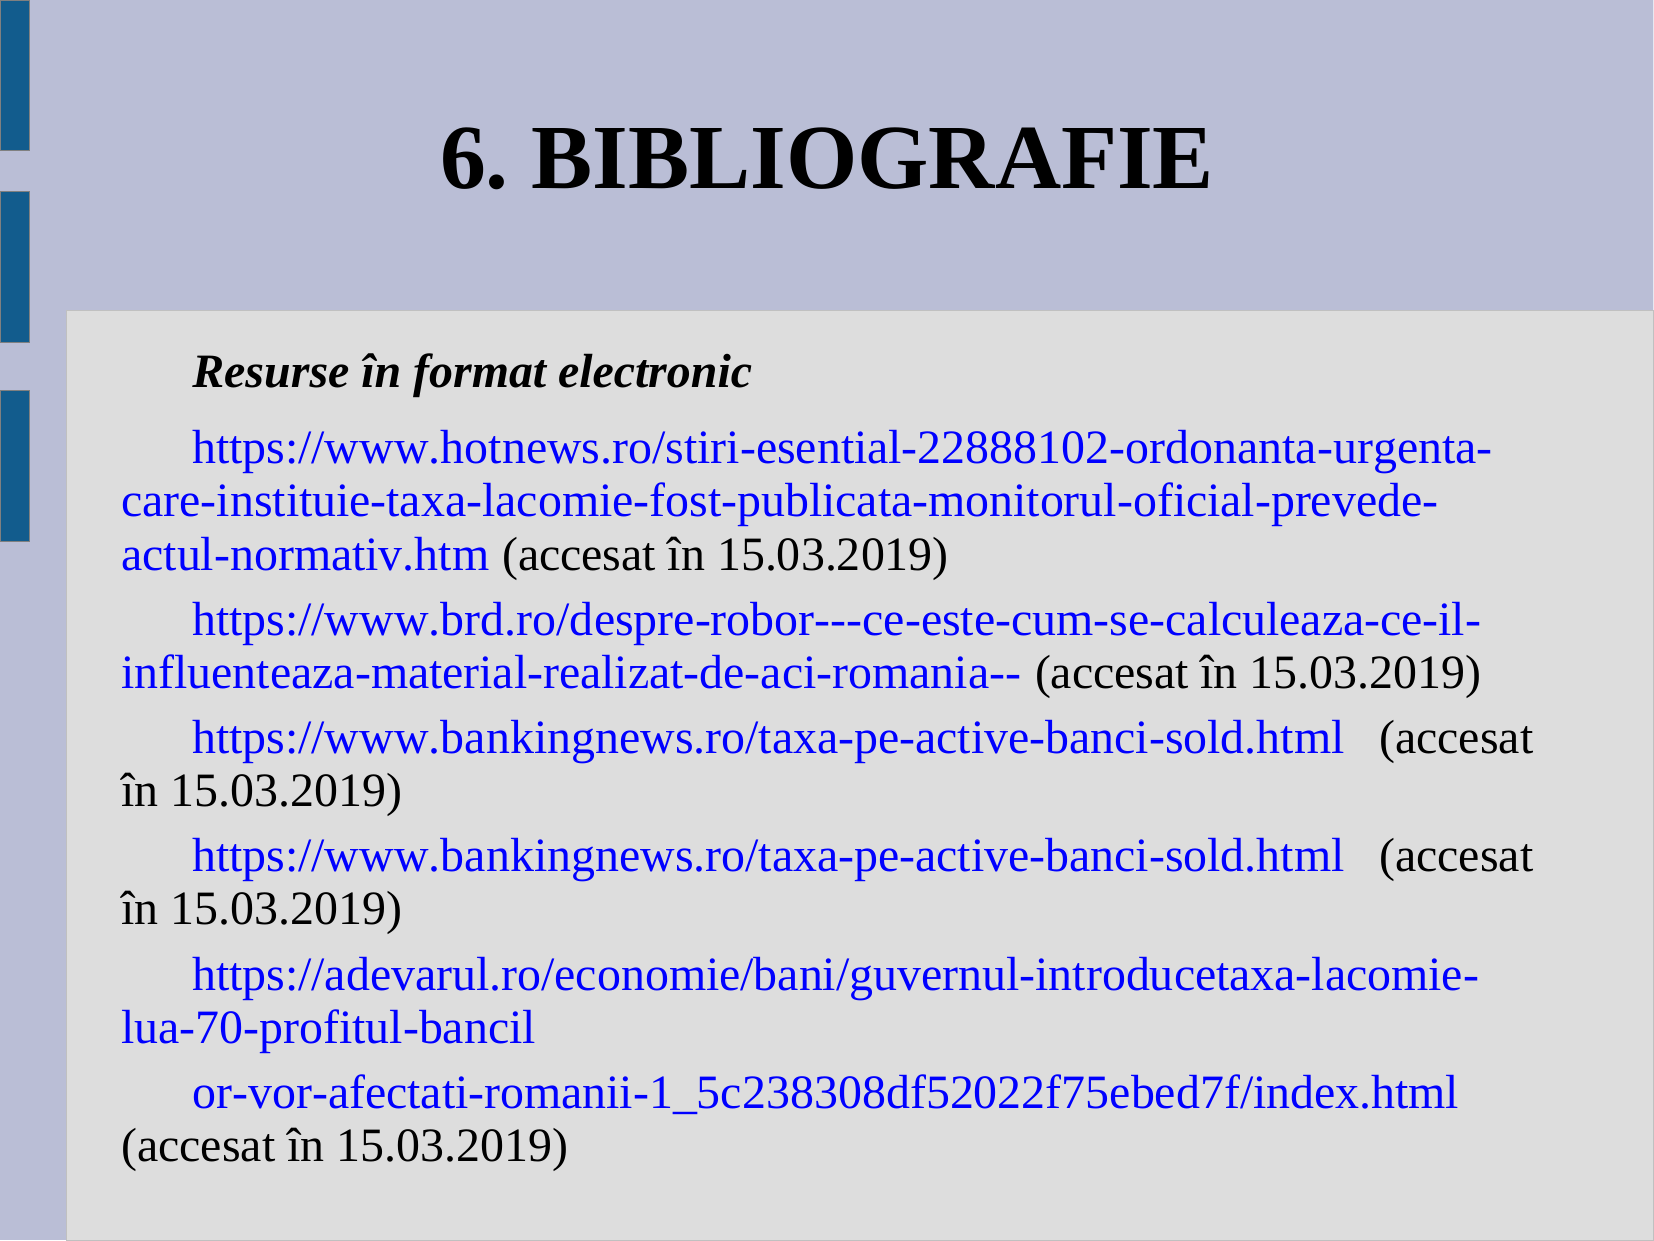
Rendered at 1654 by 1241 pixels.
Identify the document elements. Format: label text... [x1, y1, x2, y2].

list Resurse în format electronic https://www.hotnews.ro/stiri-esential-22888102-ordonanta-urgenta-care-instituie-taxa-lacomie-fost-publicata-monitorul-oficial-prevede-actul-normativ.htm (accesat în 15.03.2019) https://www.brd.ro/despre-robor---ce-este-cum-se-calculeaza-ce-il-influenteaza-material-realizat-de-aci-romania-- (accesat în 15.03.2019) https://www.bankingnews.ro/taxa-pe-active-banci-sold.html (accesat în 15.03.2019) https://www.bankingnews.ro/taxa-pe-active-banci-sold.html (accesat în 15.03.2019) https://adevarul.ro/economie/bani/guvernul-introducetaxa-lacomie-lua-70-profitul-bancil or-vor-afectati-romanii-1_5c238308df52022f75ebed7f/index.html (accesat în 15.03.2019) [121, 344, 1534, 1179]
title 6. BIBLIOGRAFIE [121, 26, 1534, 234]
